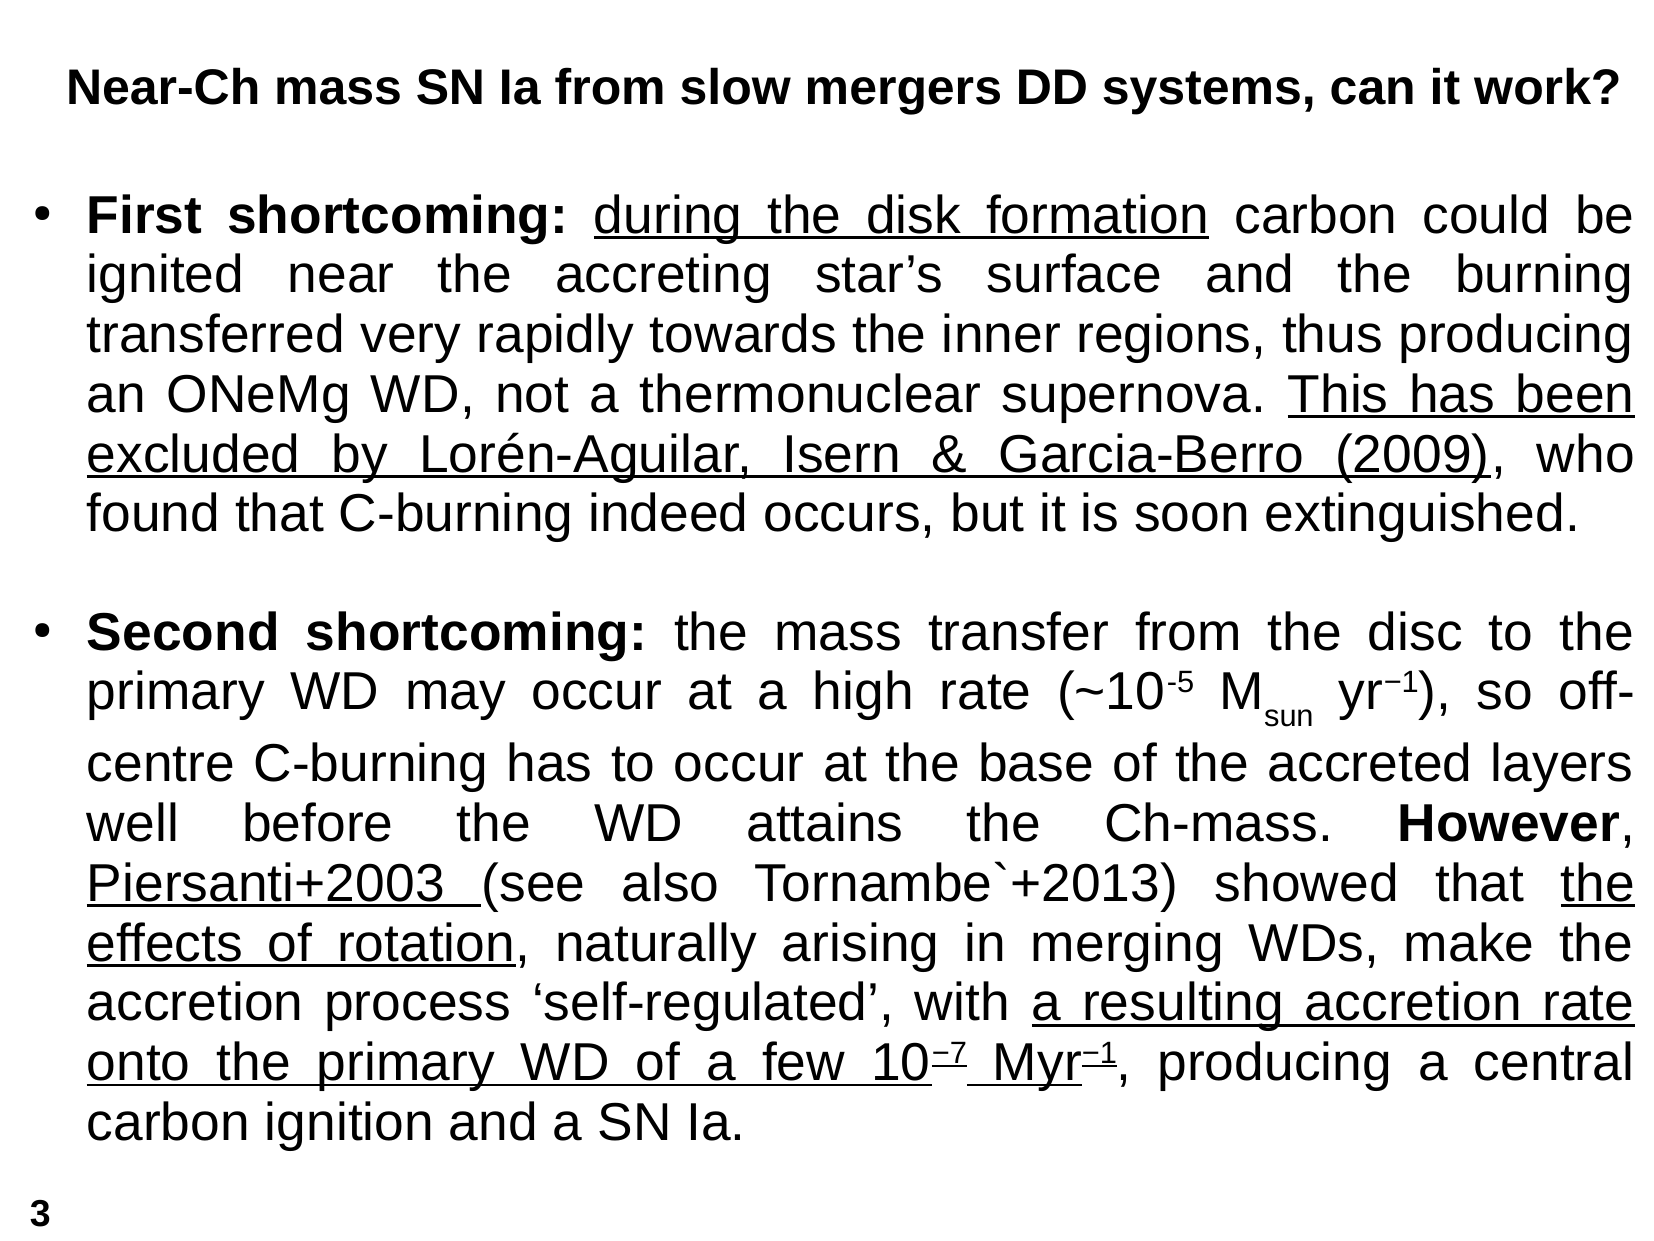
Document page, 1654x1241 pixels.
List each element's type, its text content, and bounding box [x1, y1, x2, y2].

list First shortcoming: during the disk formation carbon could be ignited near the accreting star’s surface and the burning transferred very rapidly towards the inner regions, thus producing an ONeMg WD, not a thermonuclear supernova. This has been excluded by Lorén-Aguilar, Isern & Garcia-Berro (2009), who found that C-burning indeed occurs, but it is soon extinguished. Second shortcoming: the mass transfer from the disc to the primary WD may occur at a high rate (~10-5 Msun yr−1), so off-centre C-burning has to occur at the base of the accreted layers well before the WD attains the Ch-mass. However, Piersanti+2003 (see also Tornambe`+2013) showed that the effects of rotation, naturally arising in merging WDs, make the accretion process ‘self-regulated’, with a resulting accretion rate onto the primary WD of a few 10−7 Myr−1, producing a central carbon ignition and a SN Ia. [30, 150, 1636, 1178]
title Near-Ch mass SN Ia from slow mergers DD systems, can it work? [7, 27, 1647, 147]
text_box 3 [15, 1185, 76, 1241]
